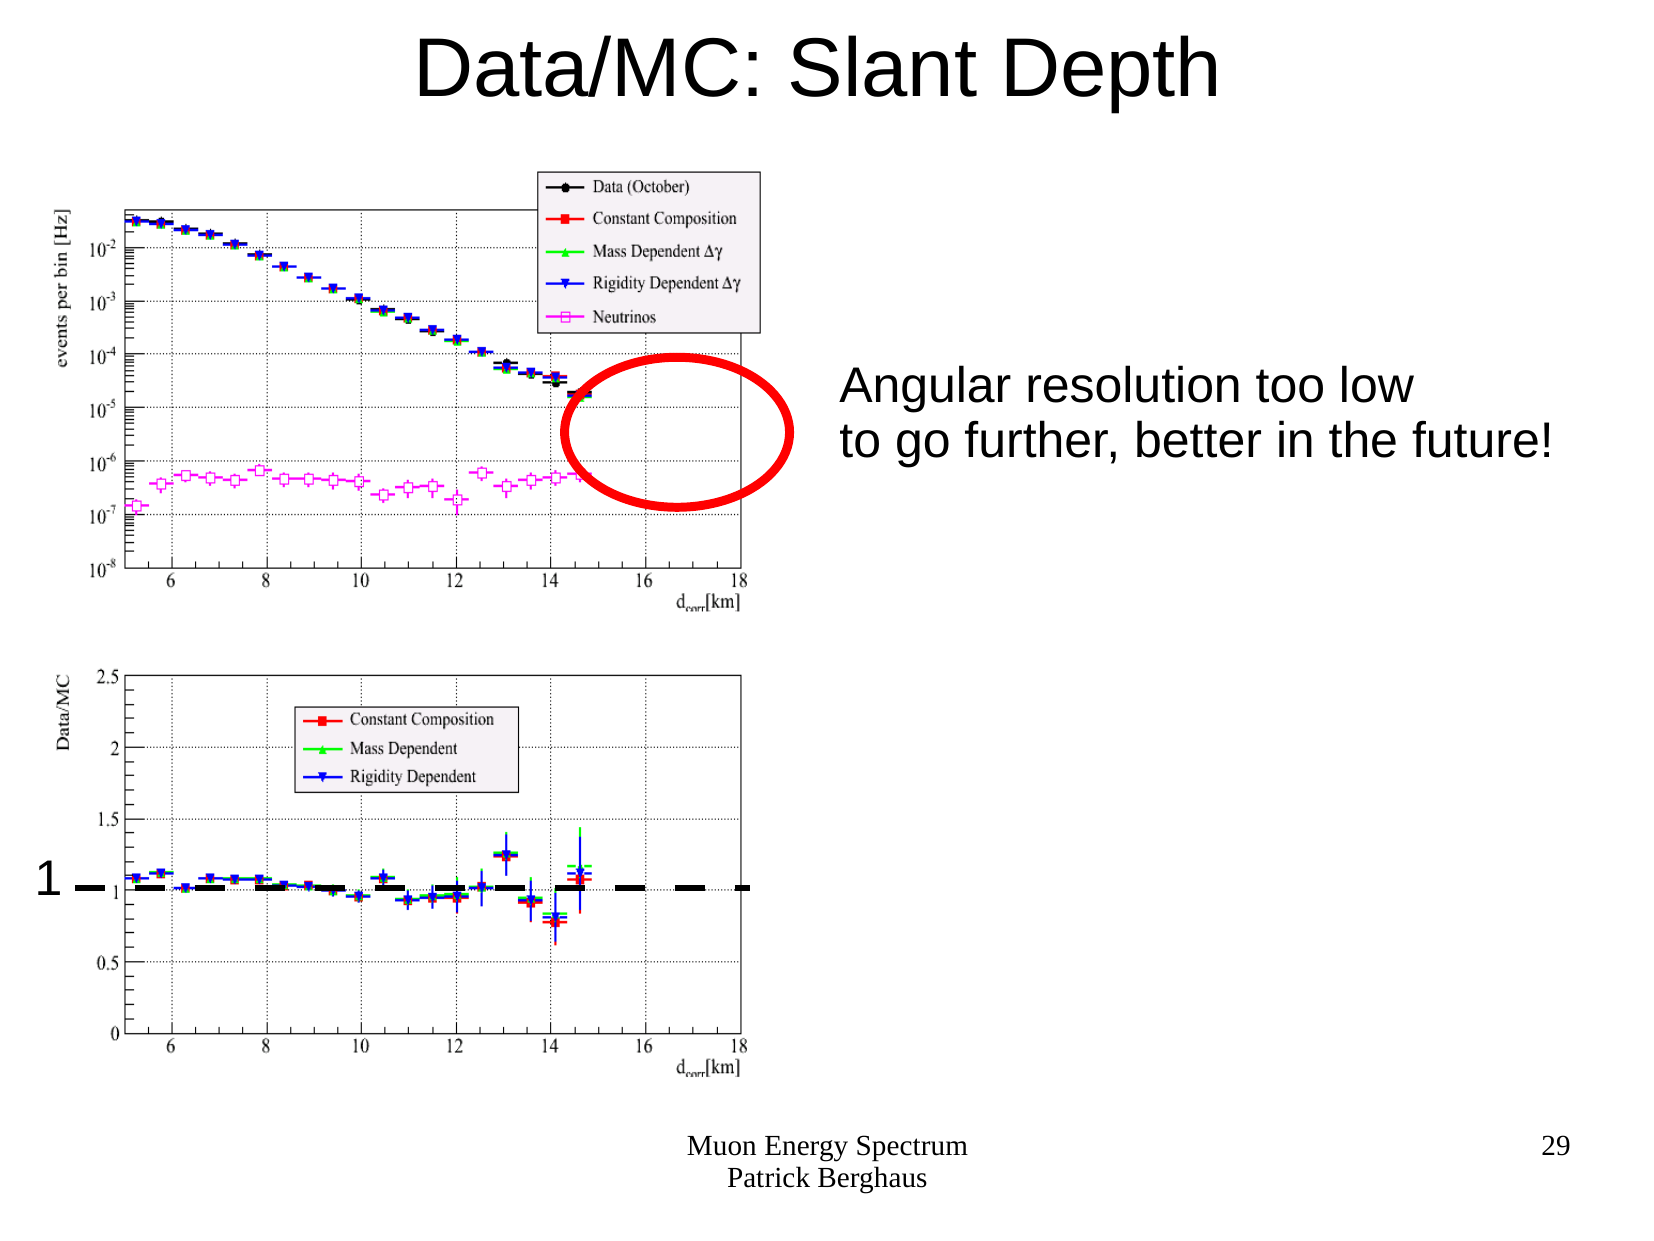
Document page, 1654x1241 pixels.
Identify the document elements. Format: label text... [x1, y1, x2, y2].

text_box Data/MC: Slant Depth [398, 13, 1238, 153]
text_box Angular resolution too low to go further, better in the future! [824, 349, 1570, 513]
text_box 1 [19, 842, 78, 932]
picture [40, 157, 826, 1088]
